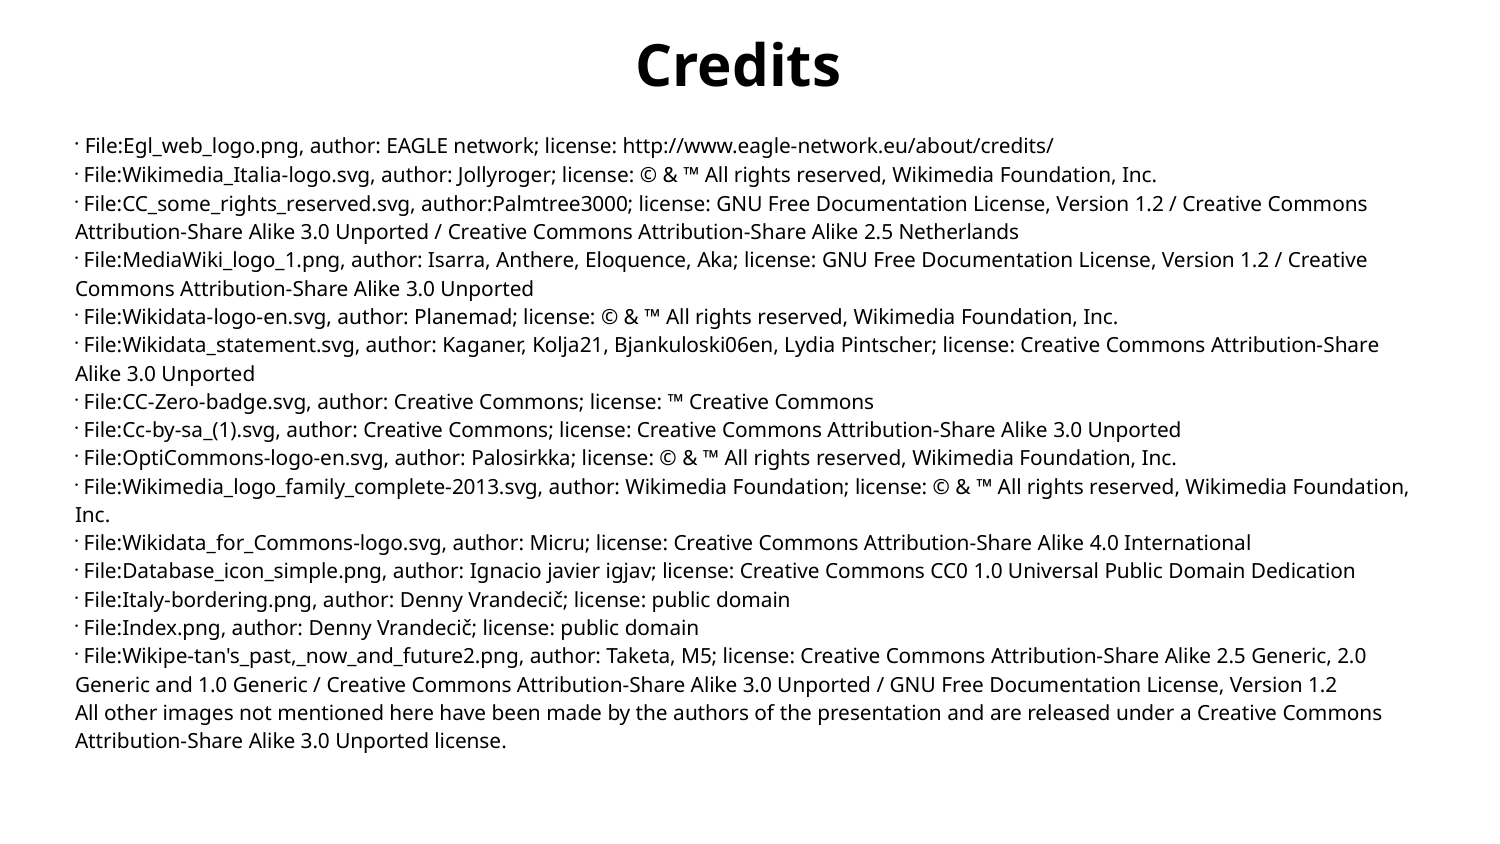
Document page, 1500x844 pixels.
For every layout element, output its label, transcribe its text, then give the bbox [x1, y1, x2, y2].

title Credits [284, 11, 1193, 116]
subtitle File:Egl_web_logo.png, author: EAGLE network; license: http://www.eagle-network.eu/about/credits/ File:Wikimedia_Italia-logo.svg, author: Jollyroger; license: © & ™ All rights reserved, Wikimedia Foundation, Inc. File:CC_some_rights_reserved.svg, author:Palmtree3000; license: GNU Free Documentation License, Version 1.2 / Creative Commons Attribution-Share Alike 3.0 Unported / Creative Commons Attribution-Share Alike 2.5 Netherlands File:MediaWiki_logo_1.png, author: Isarra, Anthere, Eloquence, Aka; license: GNU Free Documentation License, Version 1.2 / Creative Commons Attribution-Share Alike 3.0 Unported File:Wikidata-logo-en.svg, author: Planemad; license: © & ™ All rights reserved, Wikimedia Foundation, Inc. File:Wikidata_statement.svg, author: Kaganer, Kolja21, Bjankuloski06en, Lydia Pintscher; license: Creative Commons Attribution-Share Alike 3.0 Unported File:CC-Zero-badge.svg, author: Creative Commons; license: ™ Creative Commons File:Cc-by-sa_(1).svg, author: Creative Commons; license: Creative Commons Attribution-Share Alike 3.0 Unported File:OptiCommons-logo-en.svg, author: Palosirkka; license: © & ™ All rights reserved, Wikimedia Foundation, Inc. File:Wikimedia_logo_family_complete-2013.svg, author: Wikimedia Foundation; license: © & ™ All rights reserved, Wikimedia Foundation, Inc. File:Wikidata_for_Commons-logo.svg, author: Micru; license: Creative Commons Attribution-Share Alike 4.0 International File:Database_icon_simple.png, author: Ignacio javier igjav; license: Creative Commons CC0 1.0 Universal Public Domain Dedication File:Italy-bordering.png, author: Denny Vrandecič; license: public domain File:Index.png, author: Denny Vrandecič; license: public domain File:Wikipe-tan's_past,_now_and_future2.png, author: Taketa, M5; license: Creative Commons Attribution-Share Alike 2.5 Generic, 2.0 Generic and 1.0 Generic / Creative Commons Attribution-Share Alike 3.0 Unported / GNU Free Documentation License, Version 1.2 All other images not mentioned here have been made by the authors of the presentation and are released under a Creative Commons Attribution-Share Alike 3.0 Unported license. [75, 129, 1425, 755]
